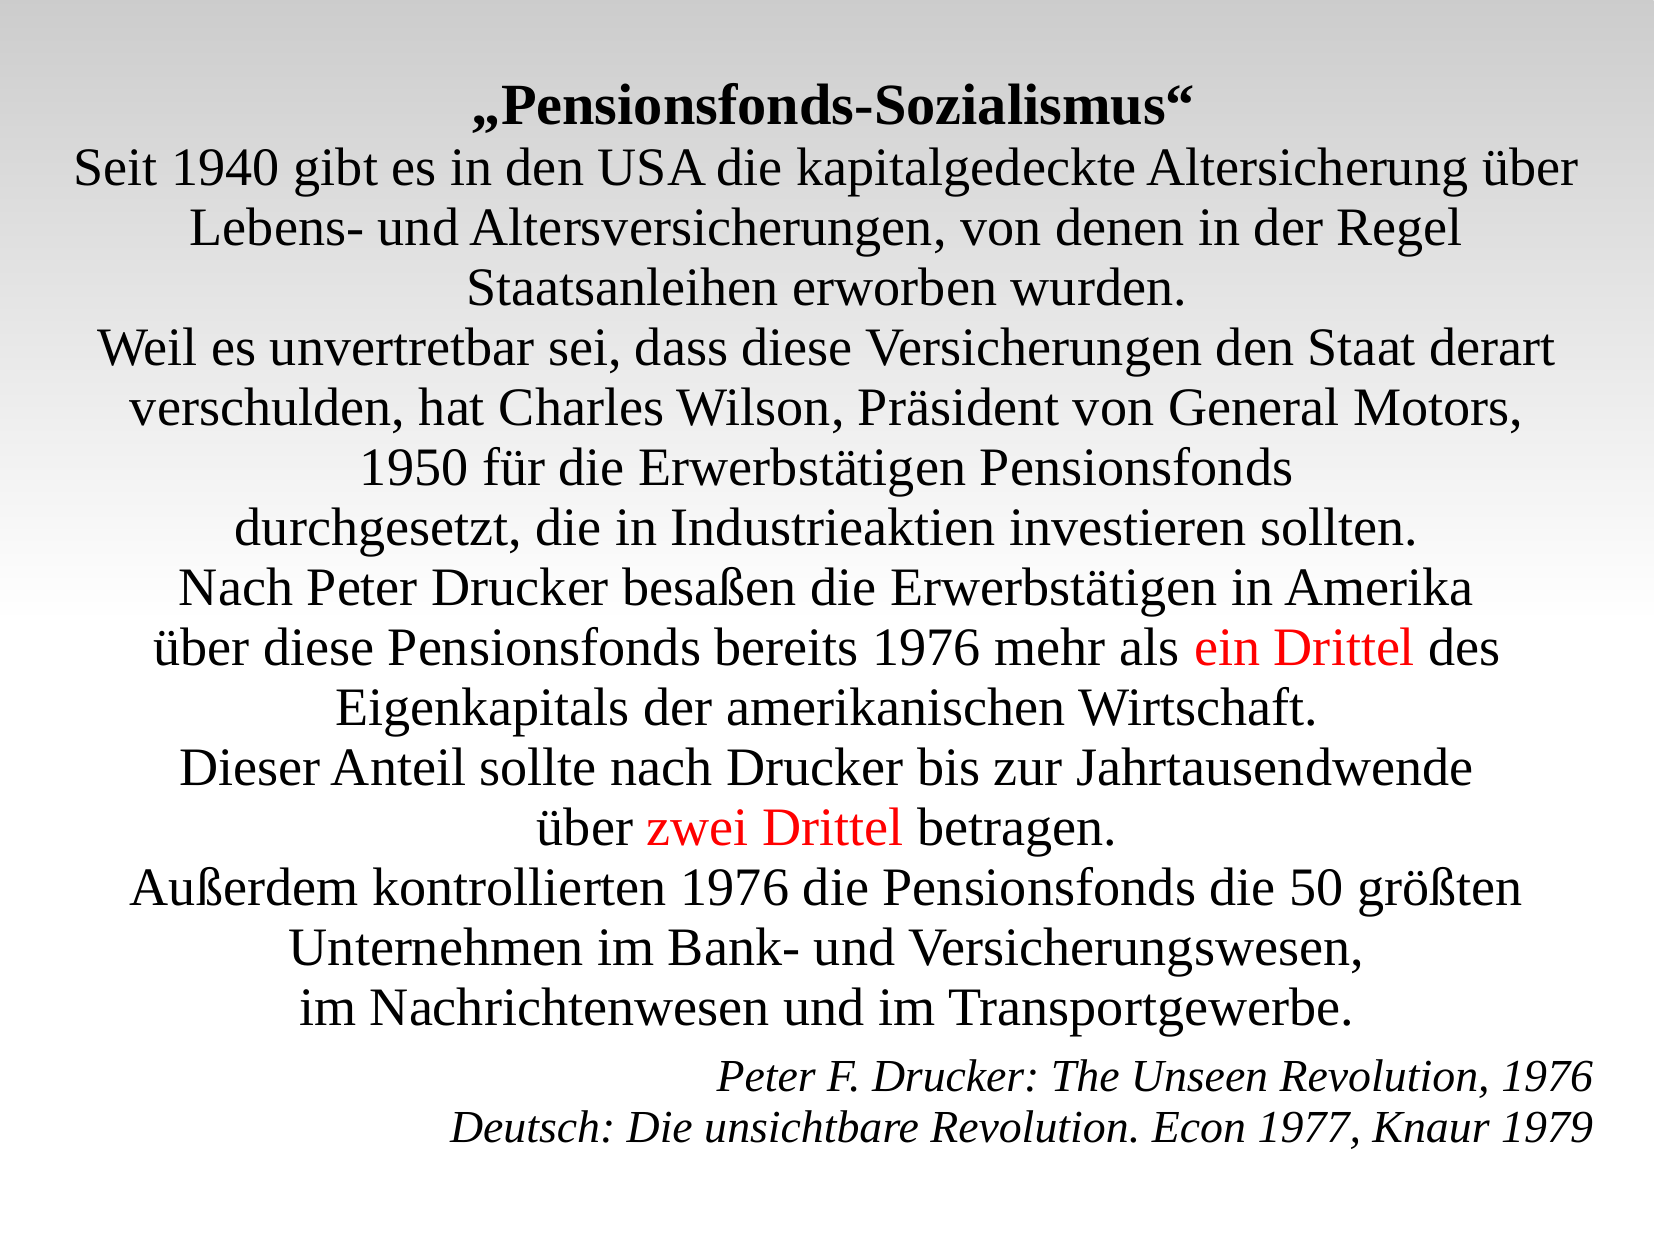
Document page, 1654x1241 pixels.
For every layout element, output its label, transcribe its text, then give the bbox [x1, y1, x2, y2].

text_box „Pensionsfonds-Sozialismus“ Seit 1940 gibt es in den USA die kapitalgedeckte Altersicherung über Lebens- und Altersversicherungen, von denen in der Regel Staatsanleihen erworben wurden. Weil es unvertretbar sei, dass diese Versicherungen den Staat derart verschulden, hat Charles Wilson, Präsident von General Motors, 1950 für die Erwerbstätigen Pensionsfonds durchgesetzt, die in Industrieaktien investieren sollten. Nach Peter Drucker besaßen die Erwerbstätigen in Amerika über diese Pensionsfonds bereits 1976 mehr als ein Drittel des Eigenkapitals der amerikanischen Wirtschaft. Dieser Anteil sollte nach Drucker bis zur Jahrtausendwende über zwei Drittel betragen. Außerdem kontrollierten 1976 die Pensionsfonds die 50 größten Unternehmen im Bank- und Versicherungswesen, im Nachrichtenwesen und im Transportgewerbe. Peter F. Drucker: The Unseen Revolution, 1976 Deutsch: Die unsichtbare Revolution. Econ 1977, Knaur 1979 [59, 64, 1609, 1160]
